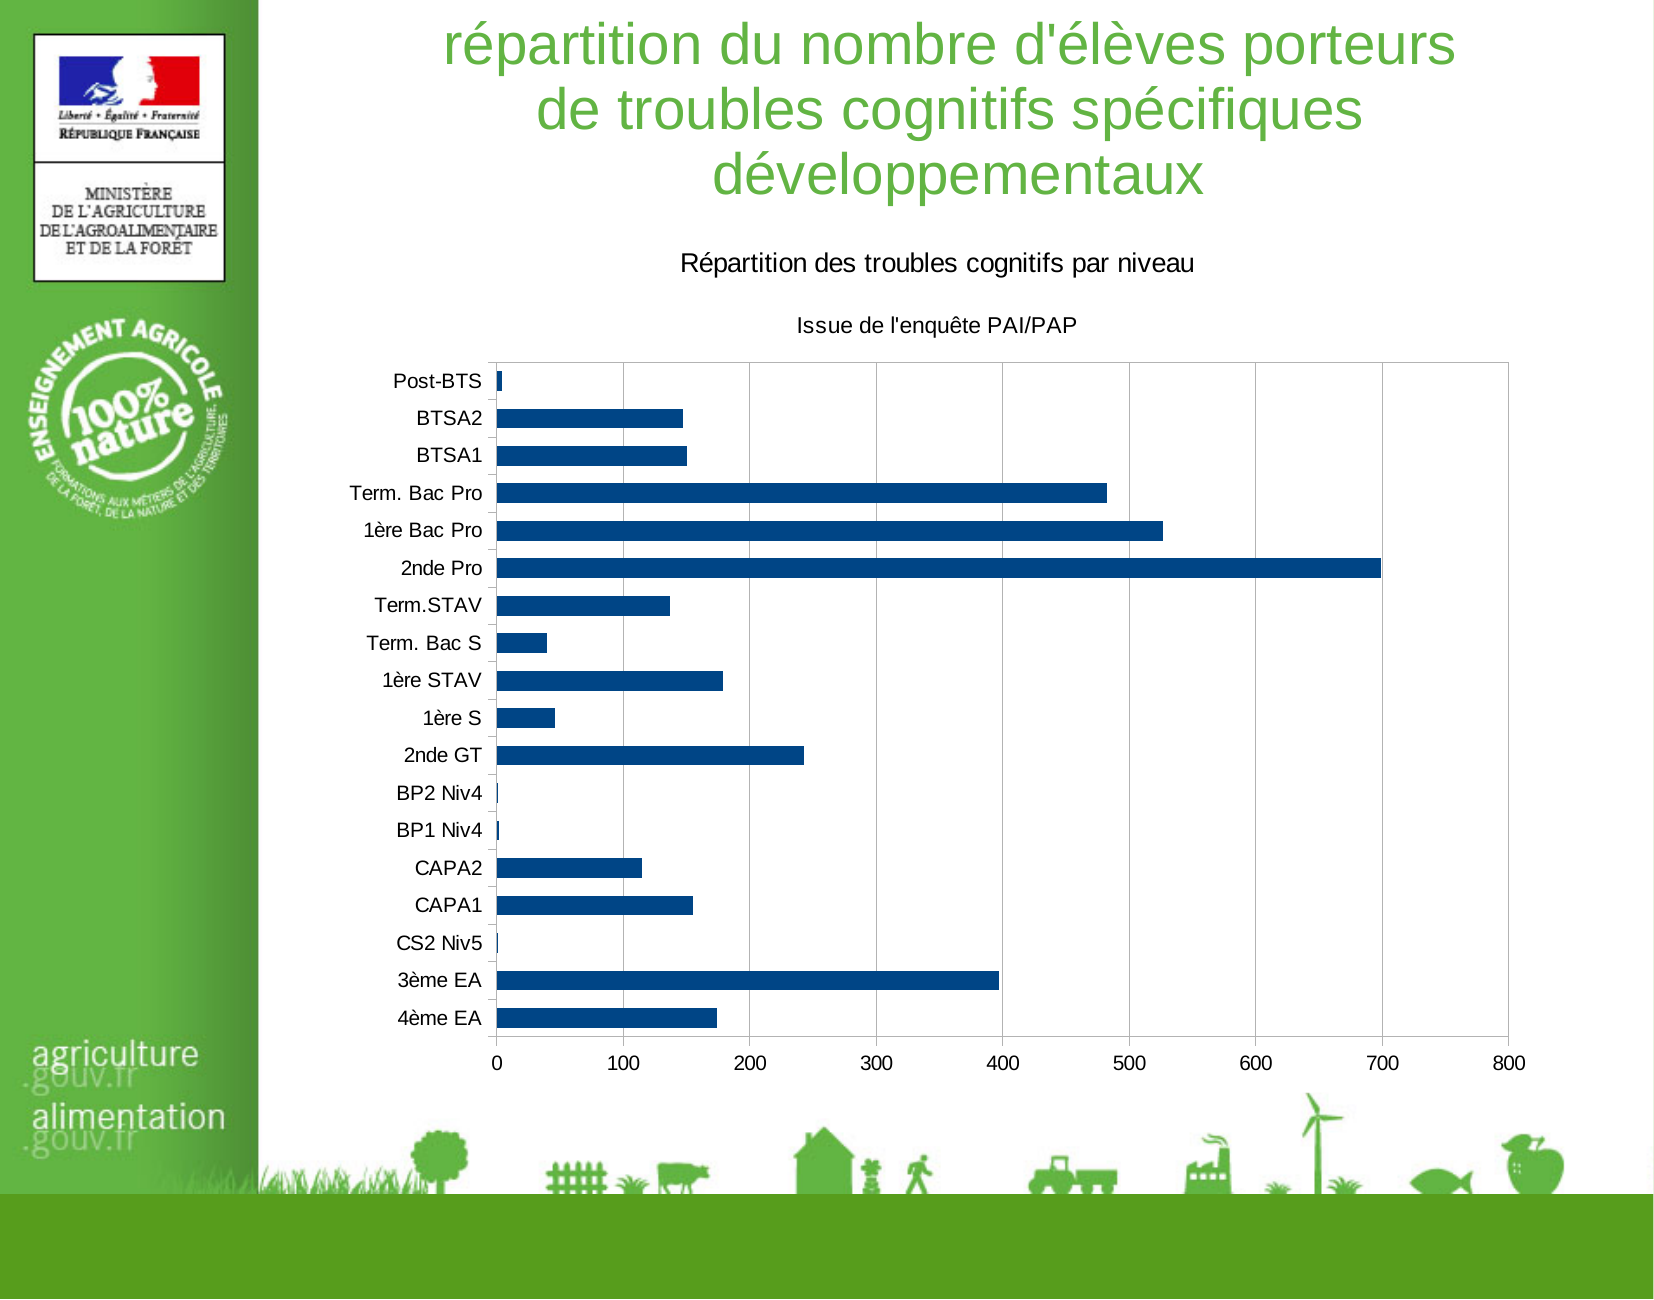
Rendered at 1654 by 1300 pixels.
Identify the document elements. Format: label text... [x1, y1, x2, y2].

text_box répartition du nombre d'élèves porteurs de troubles cognitifs spécifiques développementaux [265, 12, 1653, 207]
picture [0, 0, 1654, 1194]
list [307, 207, 1625, 1265]
chart [324, 215, 1550, 1093]
